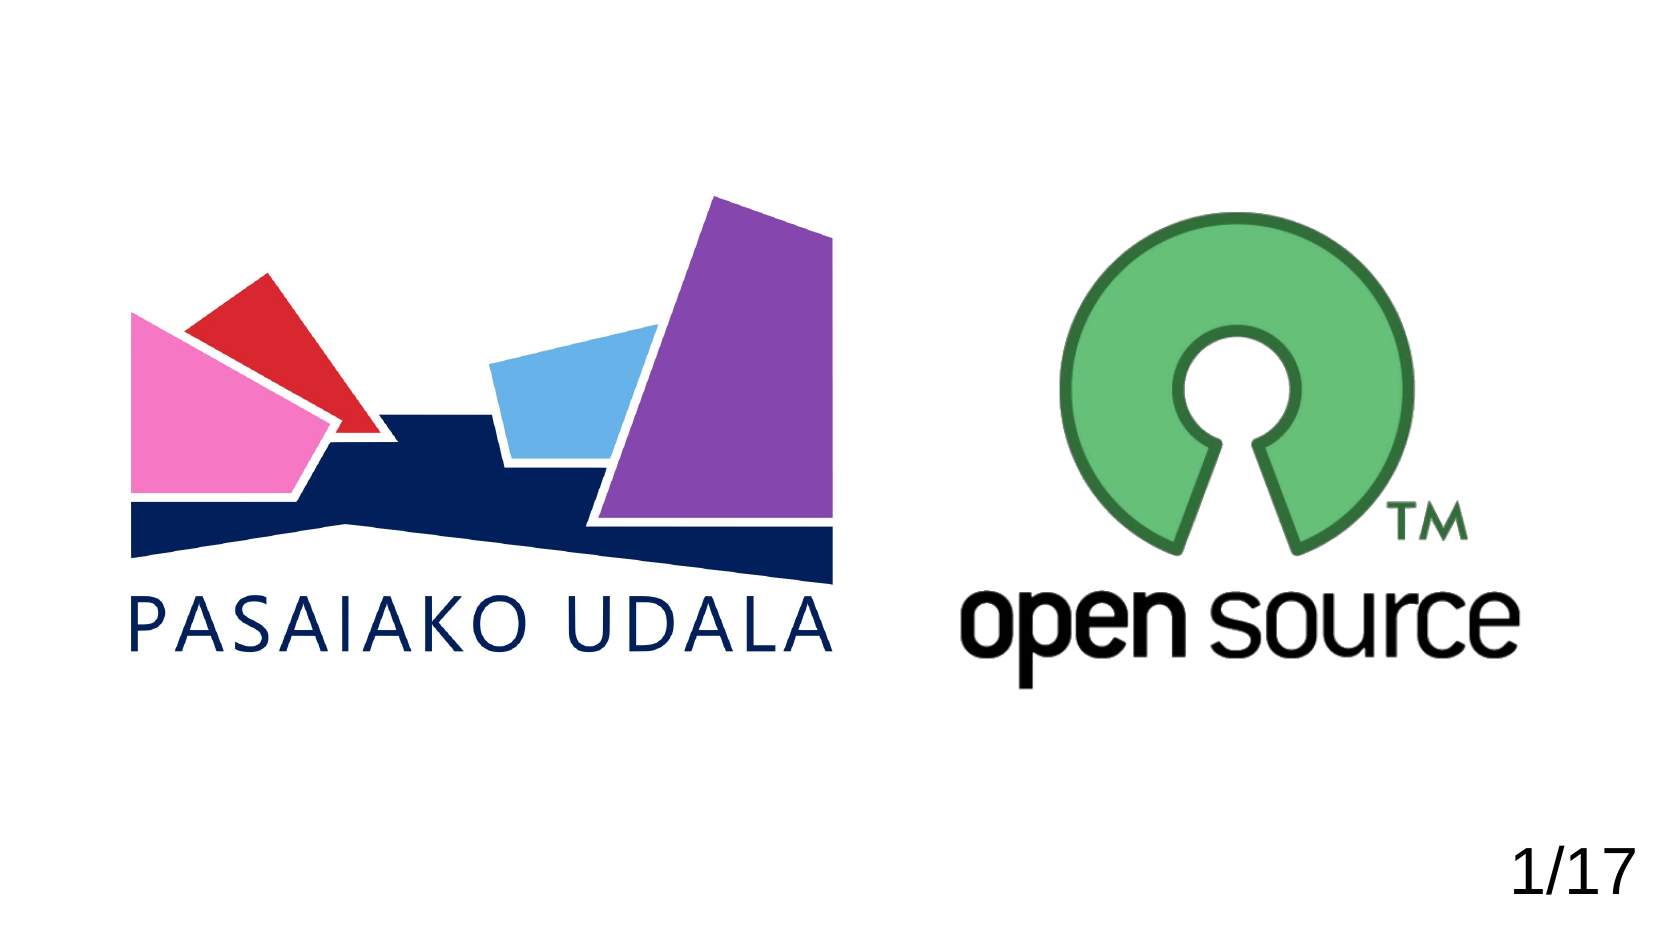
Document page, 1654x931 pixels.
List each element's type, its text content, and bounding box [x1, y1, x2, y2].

picture [938, 180, 1563, 714]
text_box <número>/17 [1429, 826, 1654, 917]
picture [112, 177, 845, 666]
